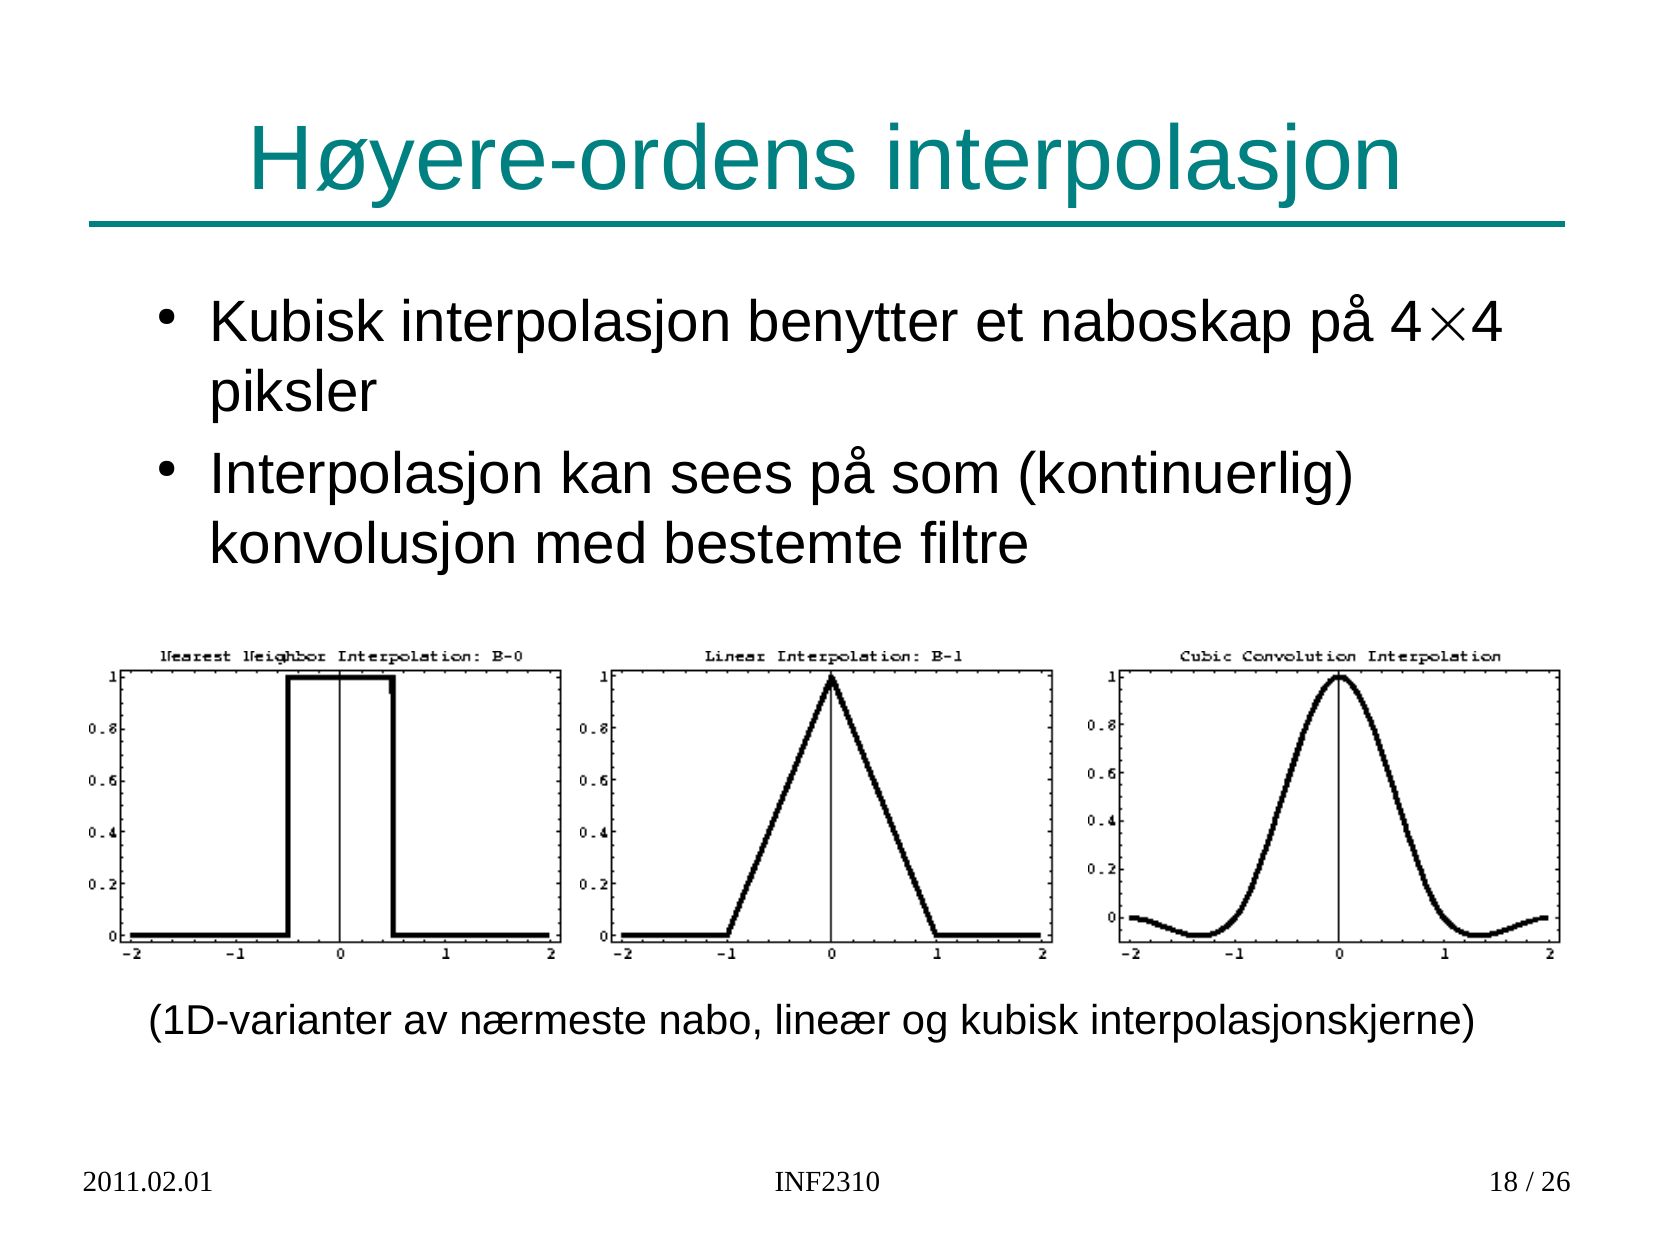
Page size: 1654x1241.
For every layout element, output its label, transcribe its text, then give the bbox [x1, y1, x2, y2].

list Kubisk interpolasjon benytter et naboskap på 44 piksler Interpolasjon kan sees på som (kontinuerlig) konvolusjon med bestemte filtre [123, 275, 1530, 584]
text_box (1D-varianter av nærmeste nabo, lineær og kubisk interpolasjonskjerne) [133, 984, 1492, 1051]
title Høyere-ordens interpolasjon [123, 62, 1530, 243]
picture [89, 651, 1597, 959]
